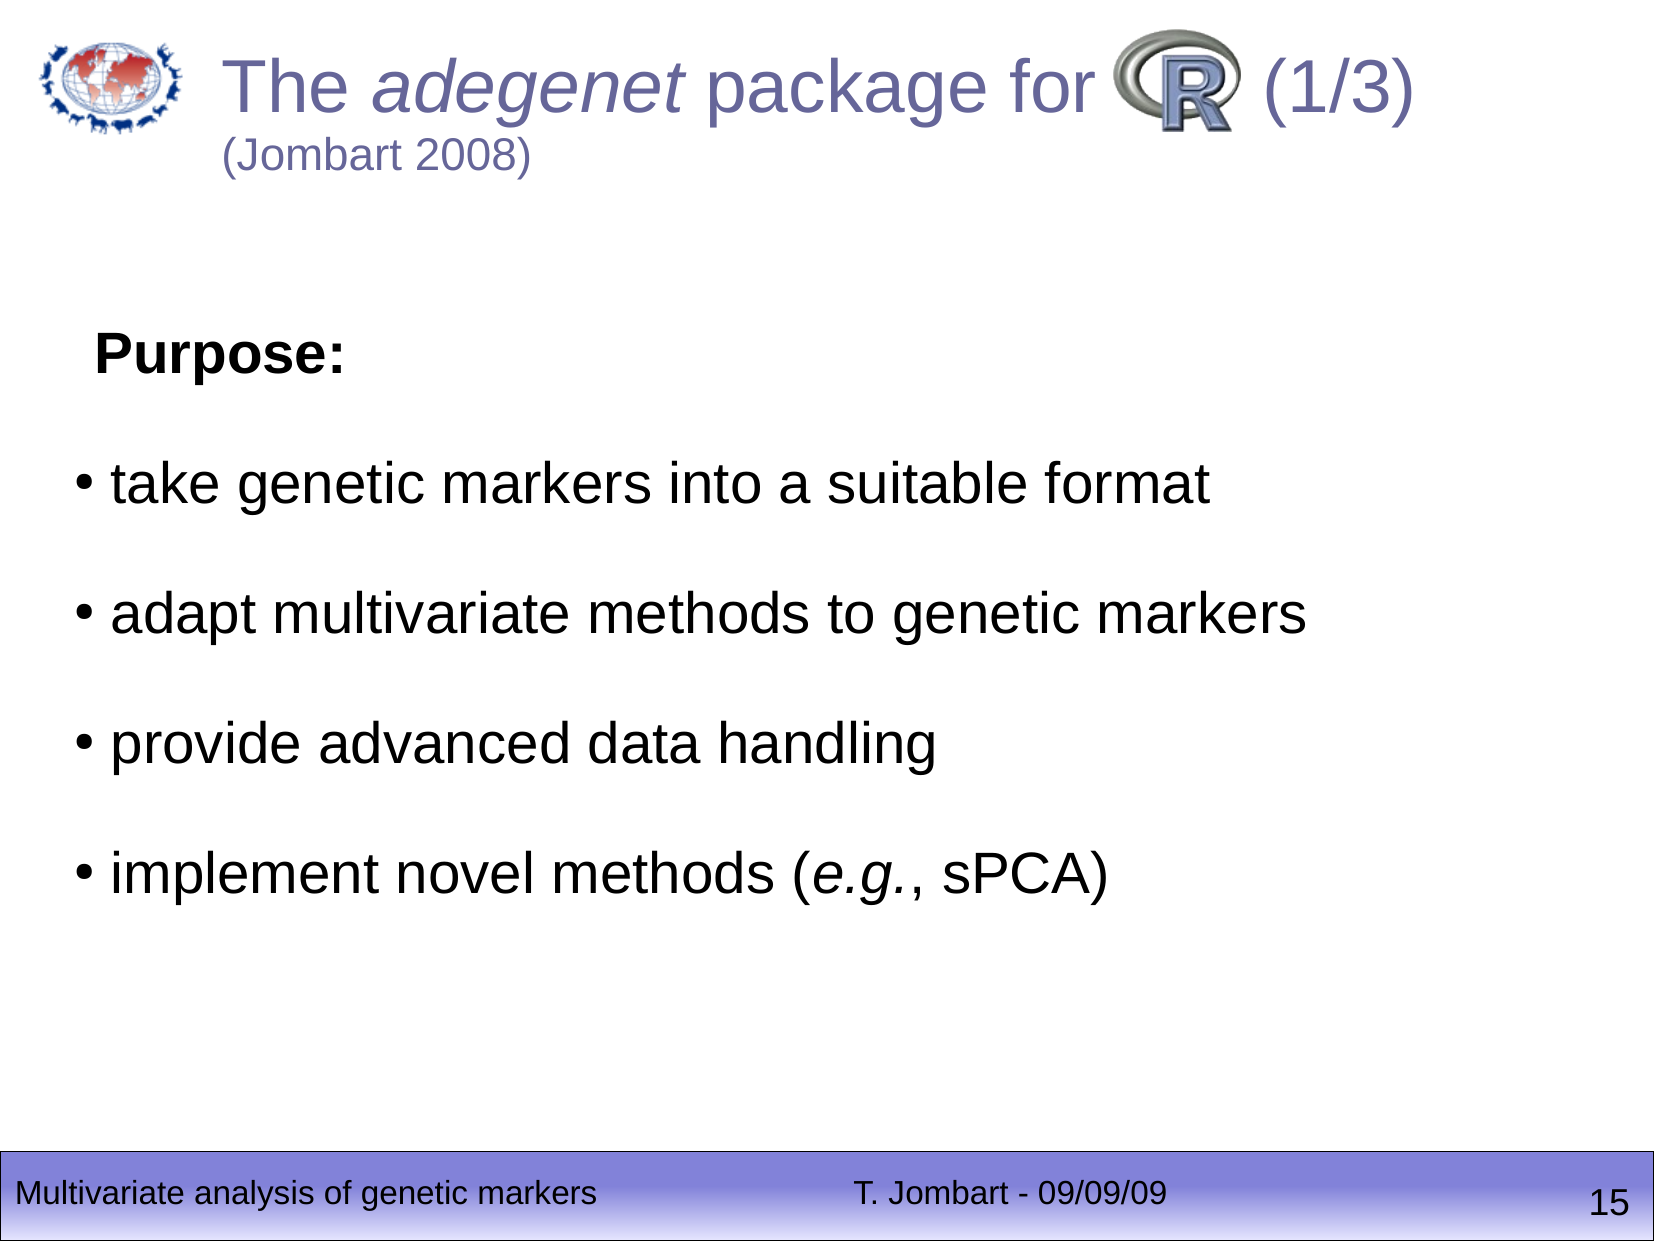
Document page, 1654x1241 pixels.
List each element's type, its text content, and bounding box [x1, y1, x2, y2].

picture [1113, 29, 1241, 132]
text_box T. Jombart - 09/09/09 [838, 1167, 1202, 1225]
text_box [0, 1151, 1654, 1241]
text_box 15 [1573, 1174, 1654, 1232]
text_box Multivariate analysis of genetic markers [0, 1167, 614, 1220]
text_box Purpose: take genetic markers into a suitable format adapt multivariate methods to genetic markers provide advanced data handling implement novel methods (e.g., sPCA) [59, 313, 1506, 914]
picture [25, 29, 186, 144]
text_box The adegenet package for (1/3) (Jombart 2008) [206, 37, 1654, 188]
